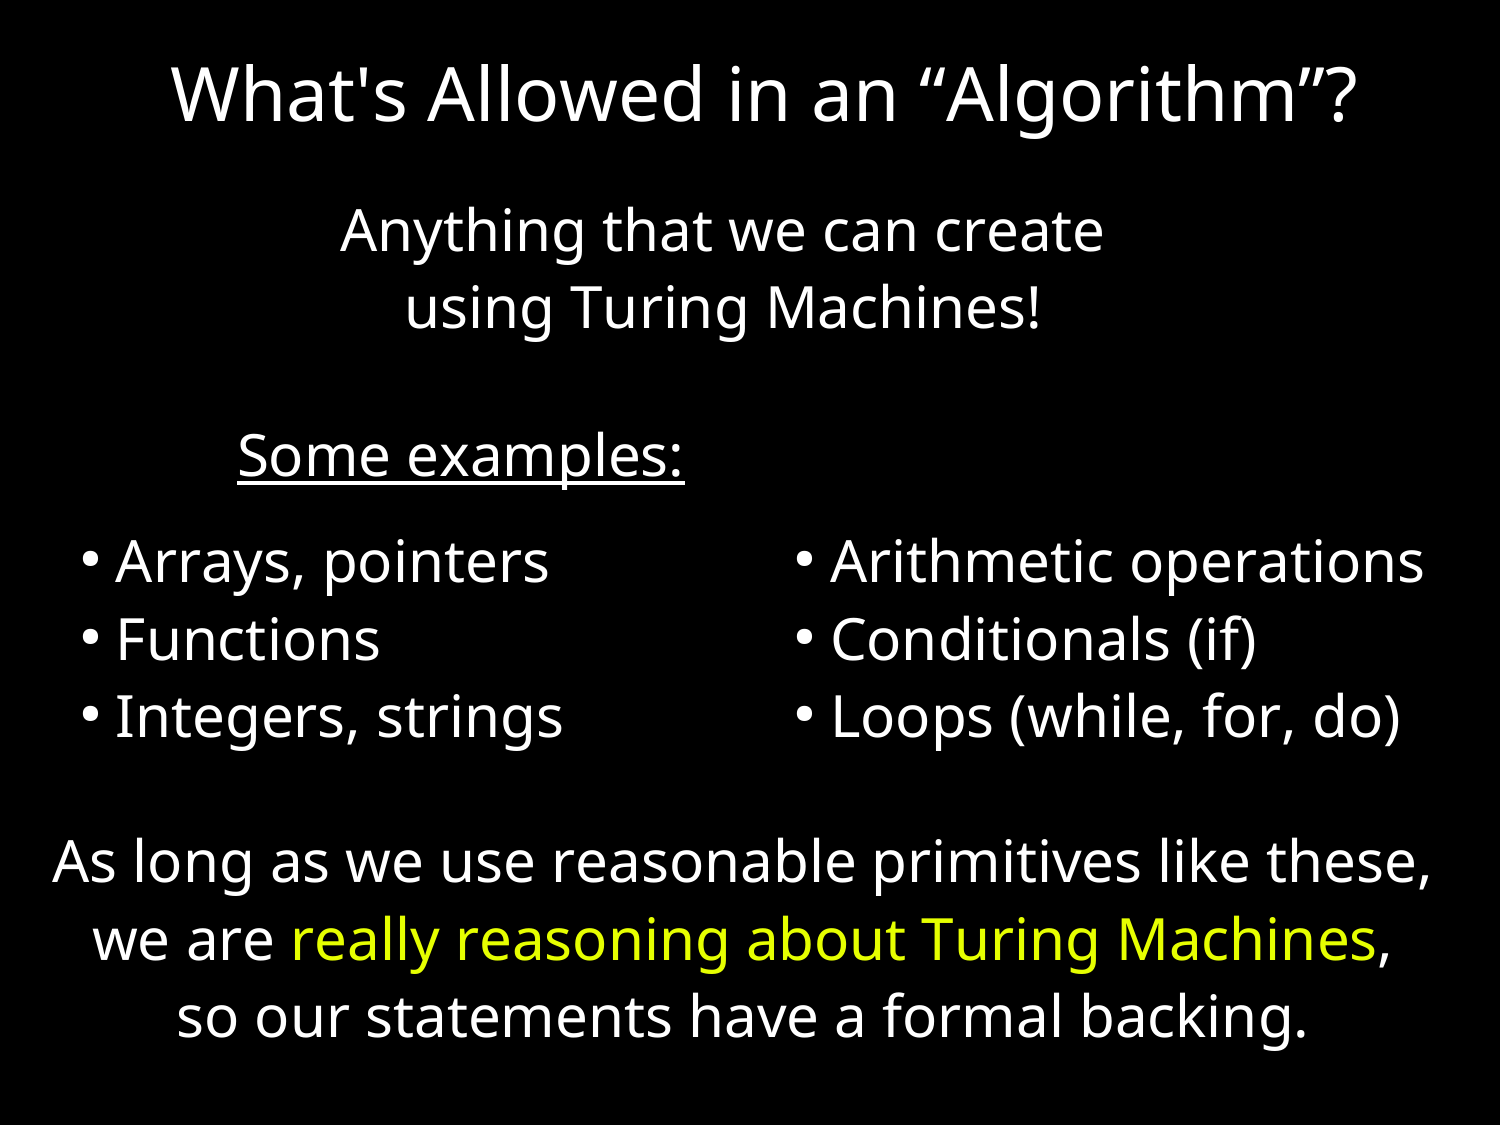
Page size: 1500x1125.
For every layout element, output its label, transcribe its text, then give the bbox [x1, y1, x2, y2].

text_box What's Allowed in an “Algorithm”? [127, 27, 1403, 157]
text_box Arrays, pointers Functions Integers, strings [65, 524, 610, 759]
text_box Arithmetic operations Conditionals (if) Loops (while, for, do) [779, 524, 1471, 759]
text_box Some examples: [222, 418, 730, 497]
text_box Anything that we can create using Turing Machines! [325, 193, 1151, 350]
text_box As long as we use reasonable primitives like these, we are really reasoning about Turing Machines, so our statements have a formal backing. [37, 824, 1479, 1059]
